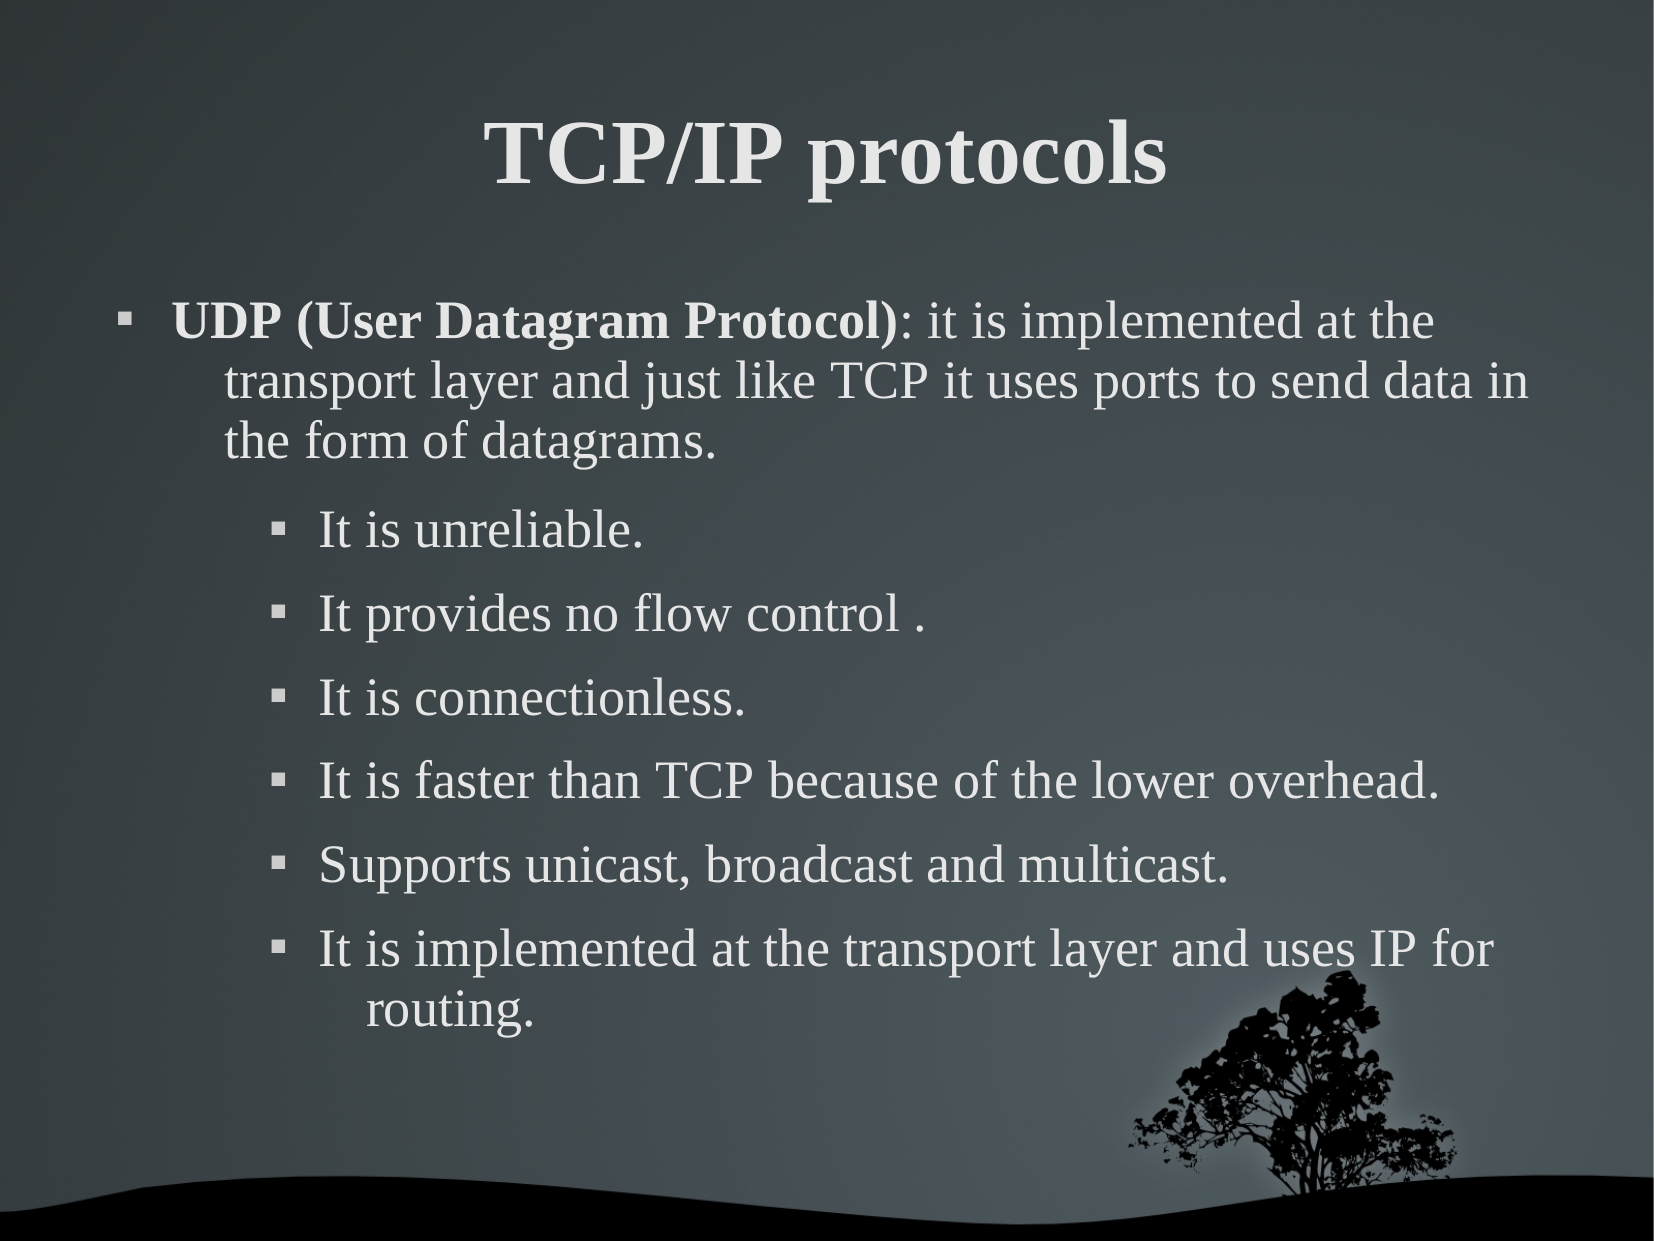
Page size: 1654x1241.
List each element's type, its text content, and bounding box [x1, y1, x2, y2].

list UDP (User Datagram Protocol): it is implemented at the transport layer and just like TCP it uses ports to send data in the form of datagrams. It is unreliable. It provides no flow control . It is connectionless. It is faster than TCP because of the lower overhead. Supports unicast, broadcast and multicast. It is implemented at the transport layer and uses IP for routing. [82, 290, 1571, 1235]
picture [0, 0, 1654, 1241]
title TCP/IP protocols [82, 49, 1571, 257]
